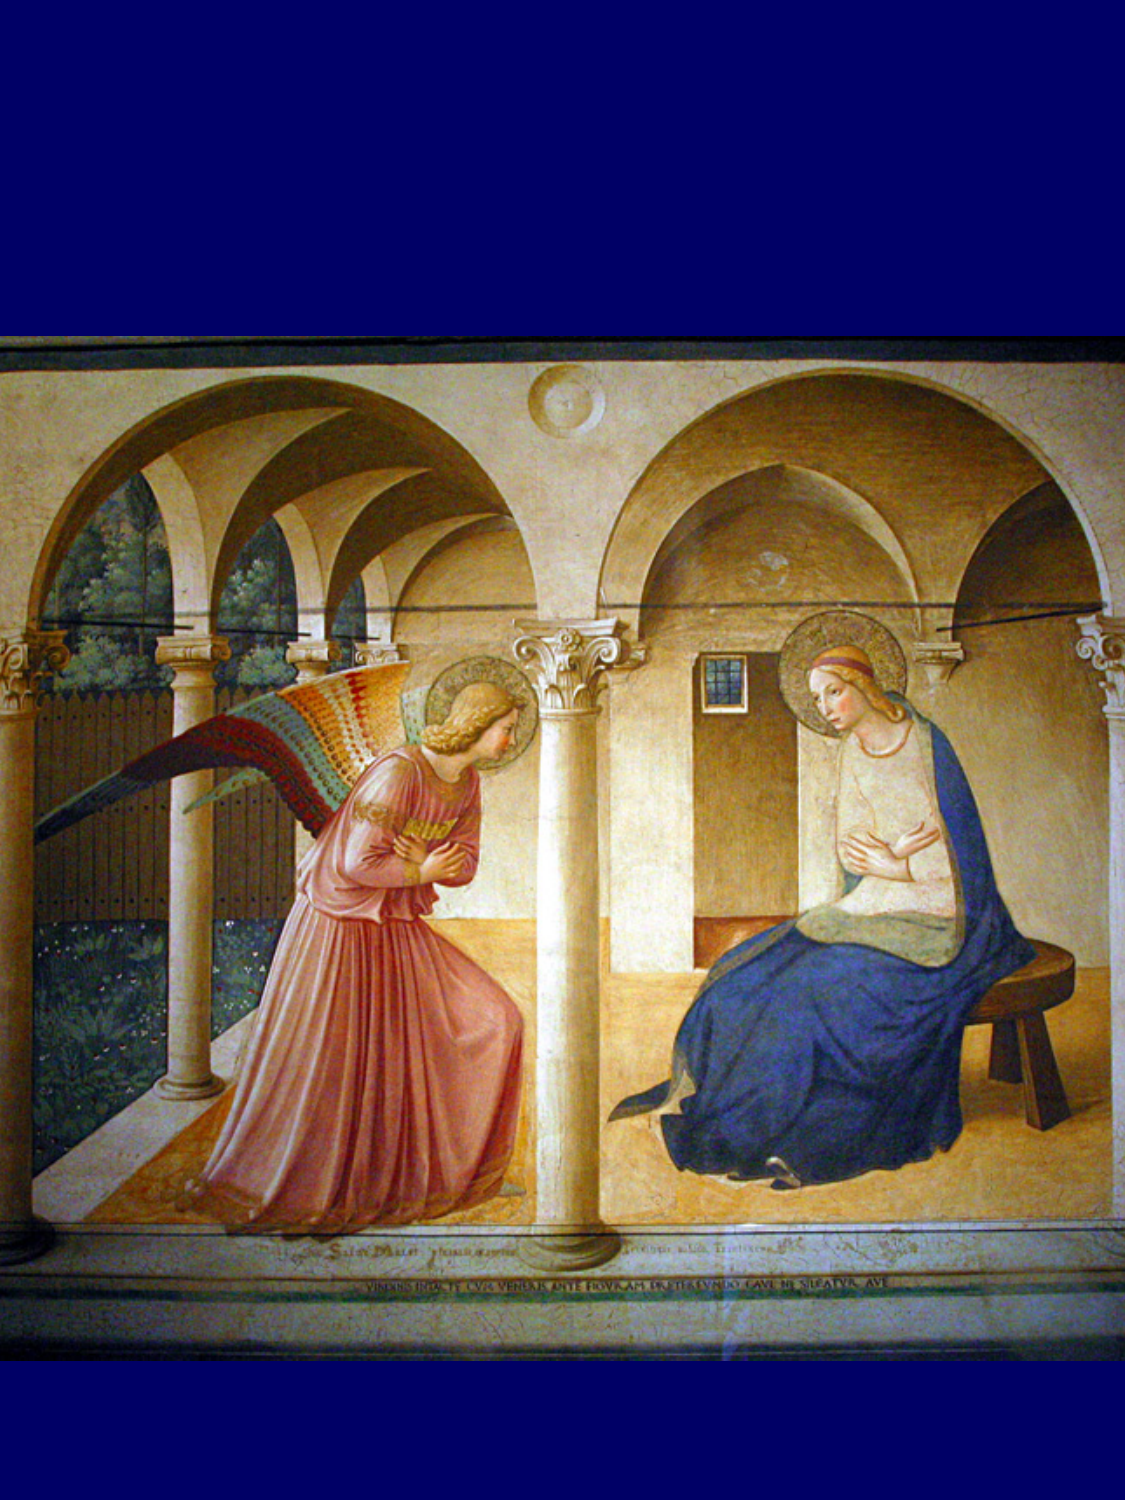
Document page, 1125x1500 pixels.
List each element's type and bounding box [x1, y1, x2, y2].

picture [0, 336, 1125, 1361]
